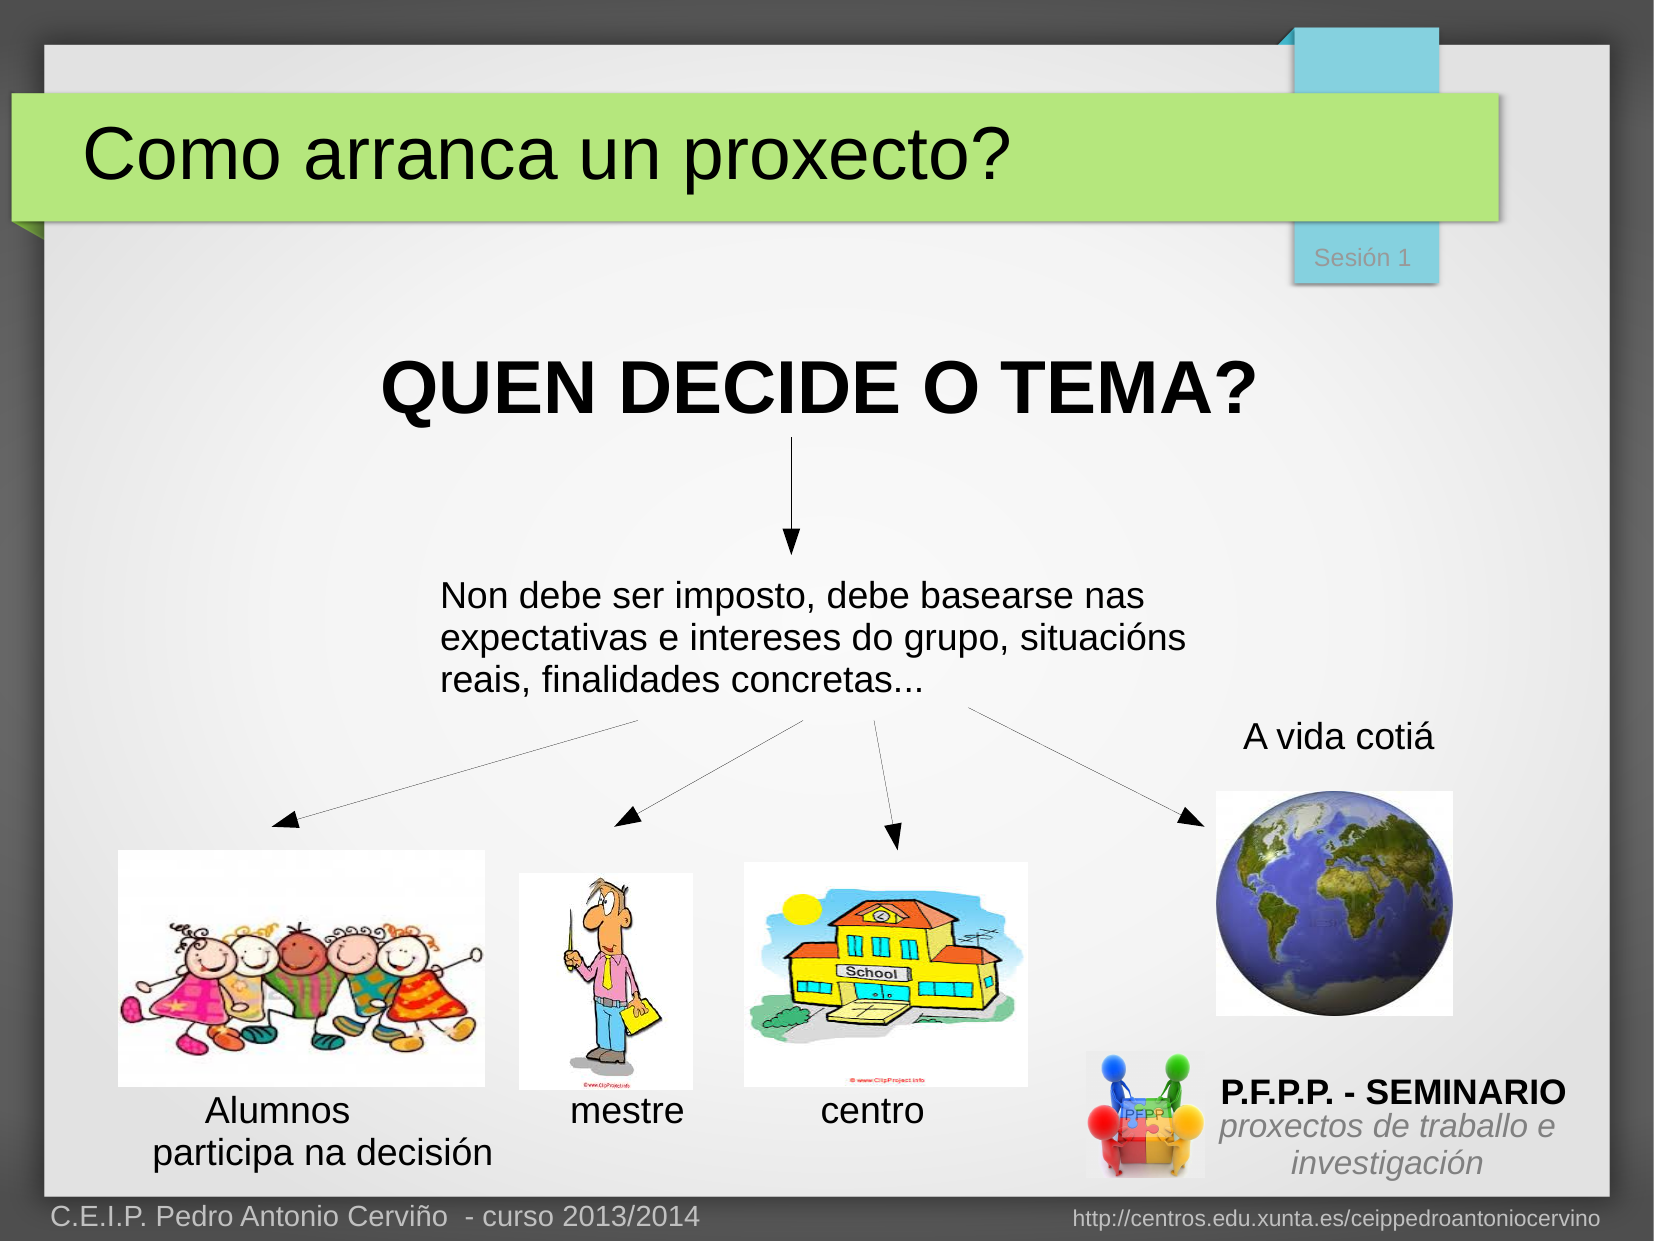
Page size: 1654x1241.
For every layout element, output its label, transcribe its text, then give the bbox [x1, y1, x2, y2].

text_box QUEN DECIDE O TEMA? [366, 338, 1335, 438]
picture [0, 0, 1654, 1241]
text_box Sesión 1 [1299, 236, 1430, 280]
text_box C.E.I.P. Pedro Antonio Cerviño - curso 2013/2014 http://centros.edu.xunta.es/ceippedroantoniocervino [35, 1192, 1630, 1241]
text_box Alumnos mestre centro participa na decisión [106, 1082, 1004, 1182]
subtitle P.F.P.P. - SEMINARIO [1205, 1062, 1630, 1123]
text_box A vida cotiá [1228, 707, 1453, 765]
text_box proxectos de traballo e investigación [1192, 1106, 1583, 1182]
title Como arranca un proxecto? [82, 94, 1264, 213]
text_box Non debe ser imposto, debe basearse nas expectativas e intereses do grupo, situacións reais, finalidades concretas... [425, 566, 1276, 708]
